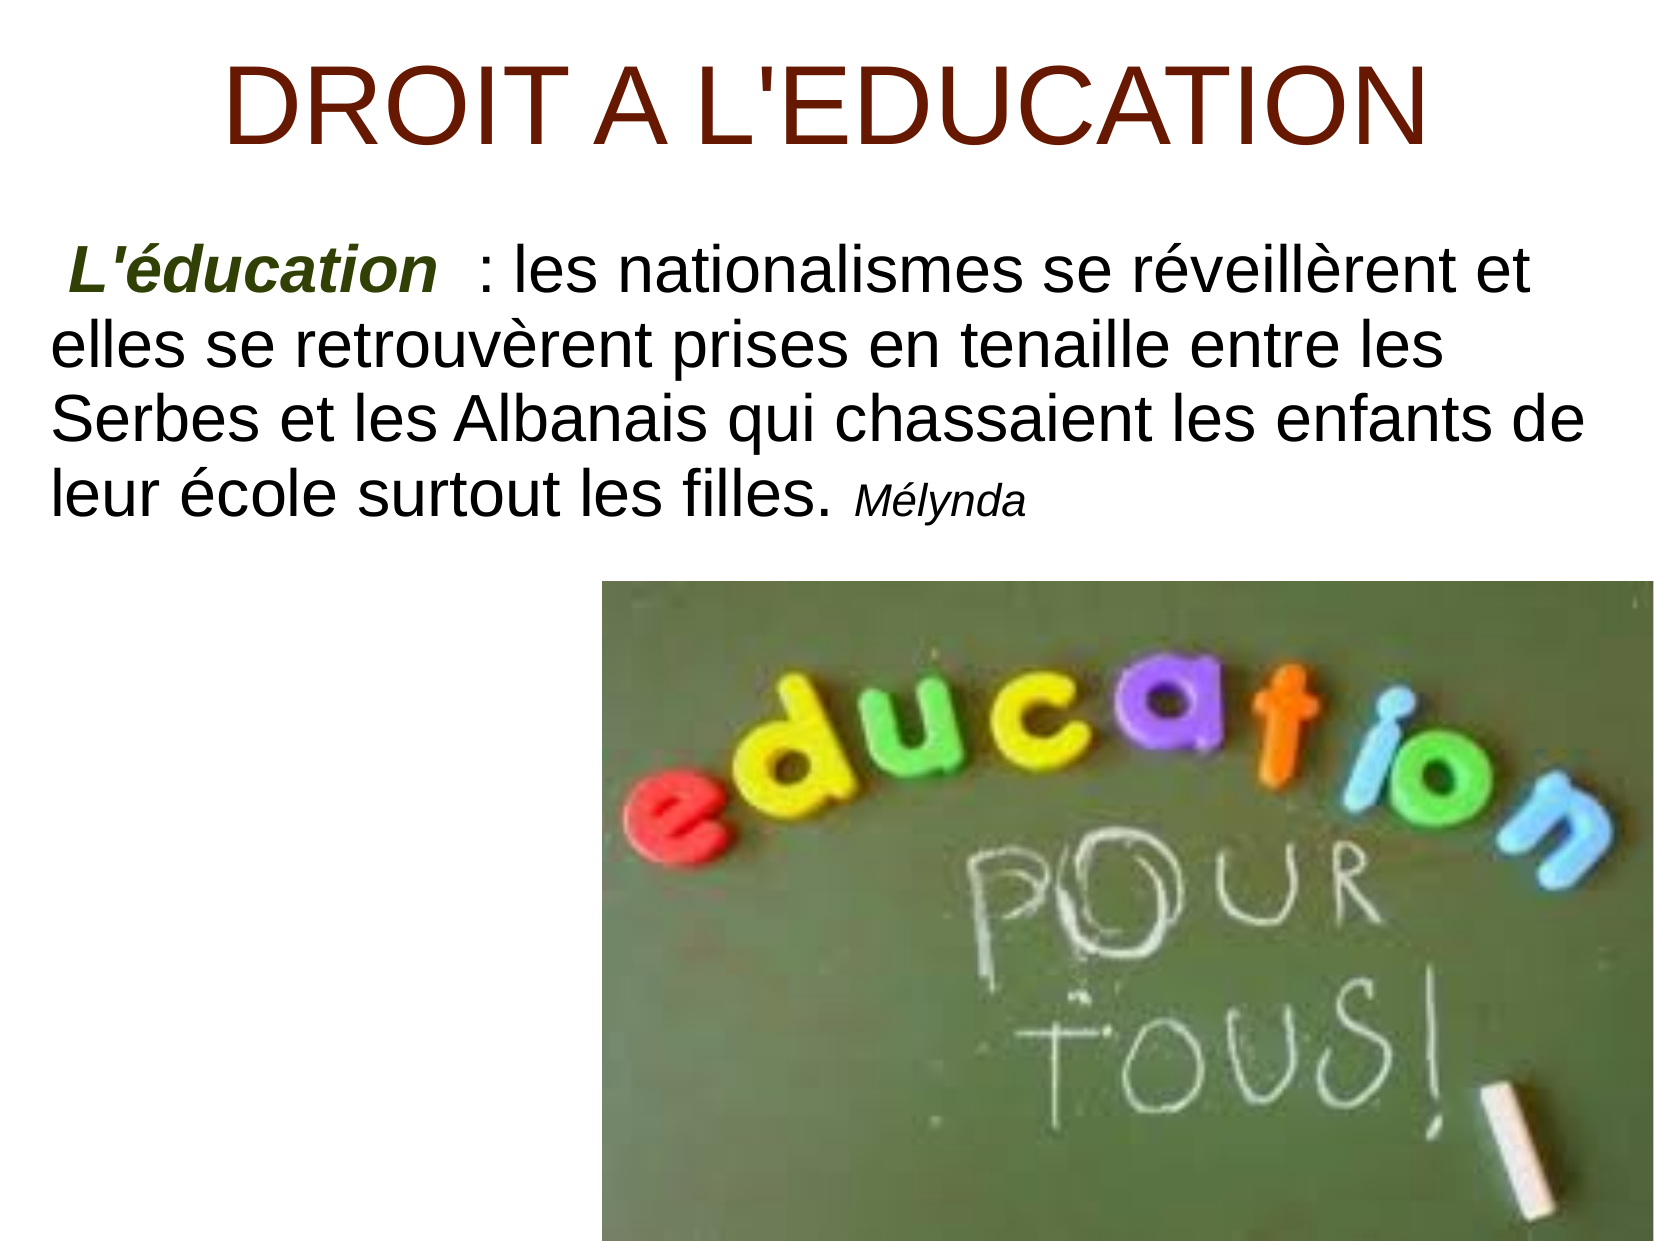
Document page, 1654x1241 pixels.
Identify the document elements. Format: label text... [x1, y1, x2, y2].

picture [602, 581, 1654, 1241]
text_box L'éducation : les nationalismes se réveillèrent et elles se retrouvèrent prises en tenaille entre les Serbes et les Albanais qui chassaient les enfants de leur école surtout les filles. Mélynda [35, 224, 1619, 567]
text_box DROIT A L'EDUCATION [200, 35, 1453, 224]
